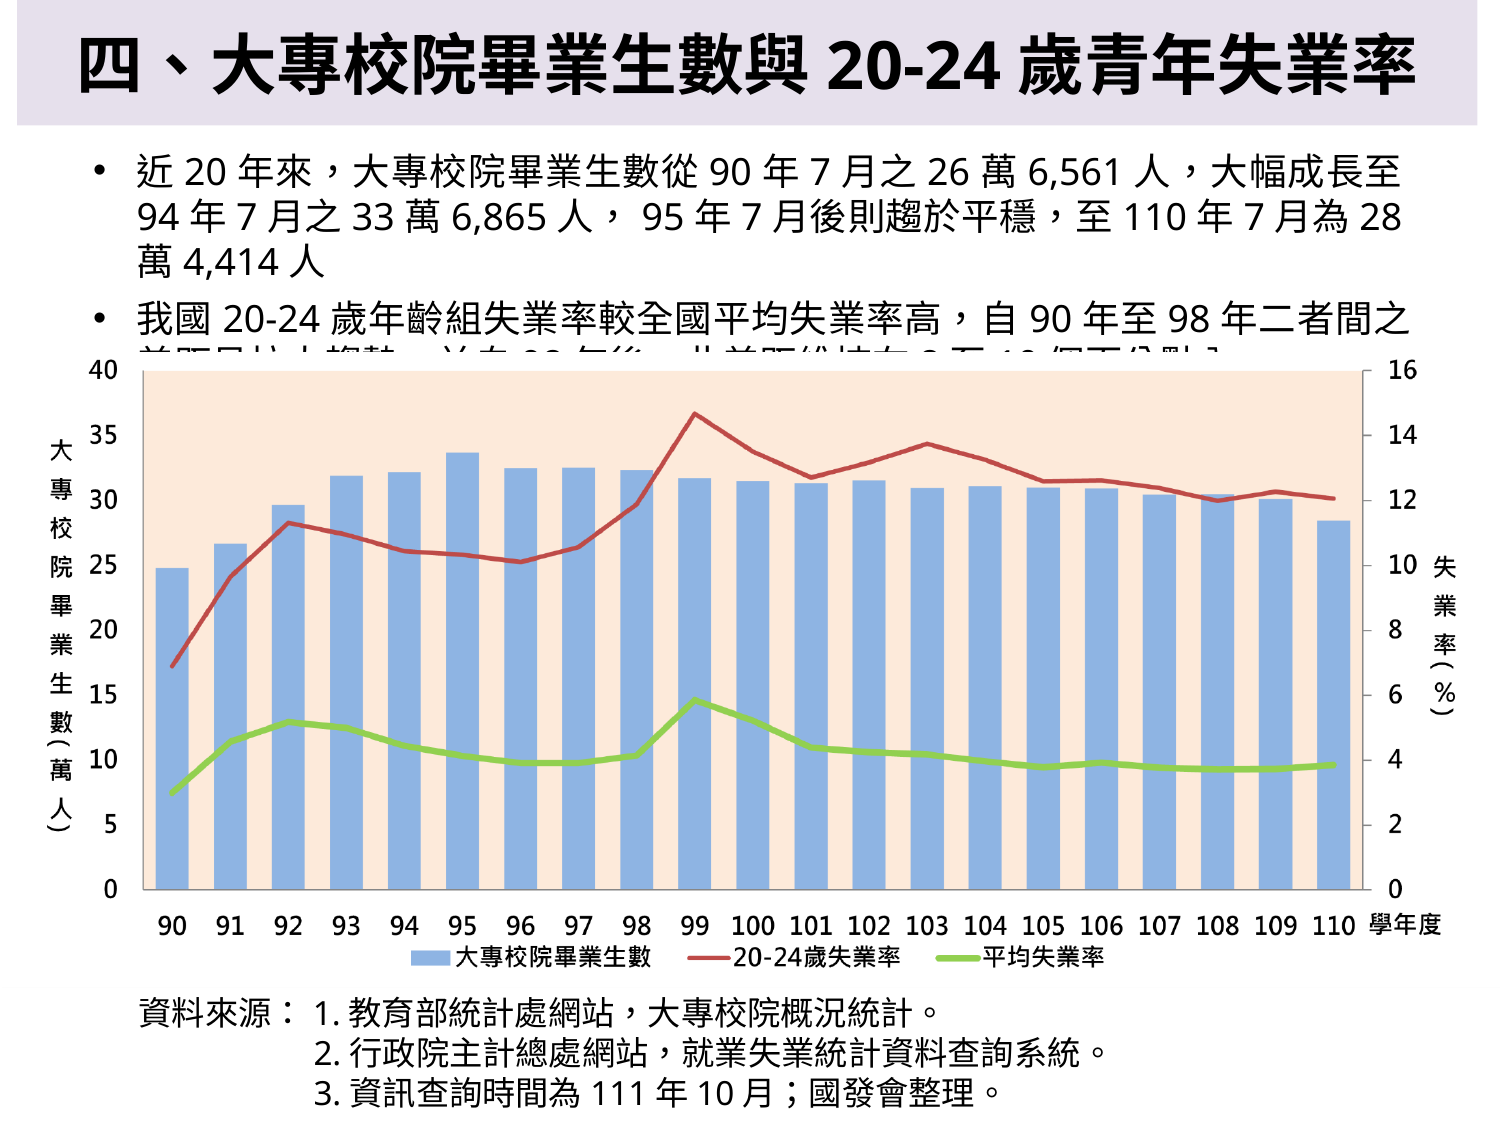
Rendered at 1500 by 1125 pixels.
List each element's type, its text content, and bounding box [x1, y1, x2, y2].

picture [2, 352, 1500, 988]
text_box 資料來源：1.教育部統計處網站，大專校院概況統計。 2.行政院主計總處網站，就業失業統計資料查詢系統。 3.資訊查詢時間為111年10月；國發會整理。 [123, 988, 1500, 1120]
text_box 近20年來，大專校院畢業生數從90年7月之26萬6,561人，大幅成長至94年7月之33萬6,865人，95年7月後則趨於平穩，至110年7月為28萬4,414人 我國20-24歲年齡組失業率較全國平均失業率高，自90年至98年二者間之差距呈拉大趨勢，並自98年後，此差距維持在8至10個百分點內 [78, 139, 1427, 352]
text_box 四、大專校院畢業生數與20-24歲青年失業率 [17, 0, 1478, 126]
